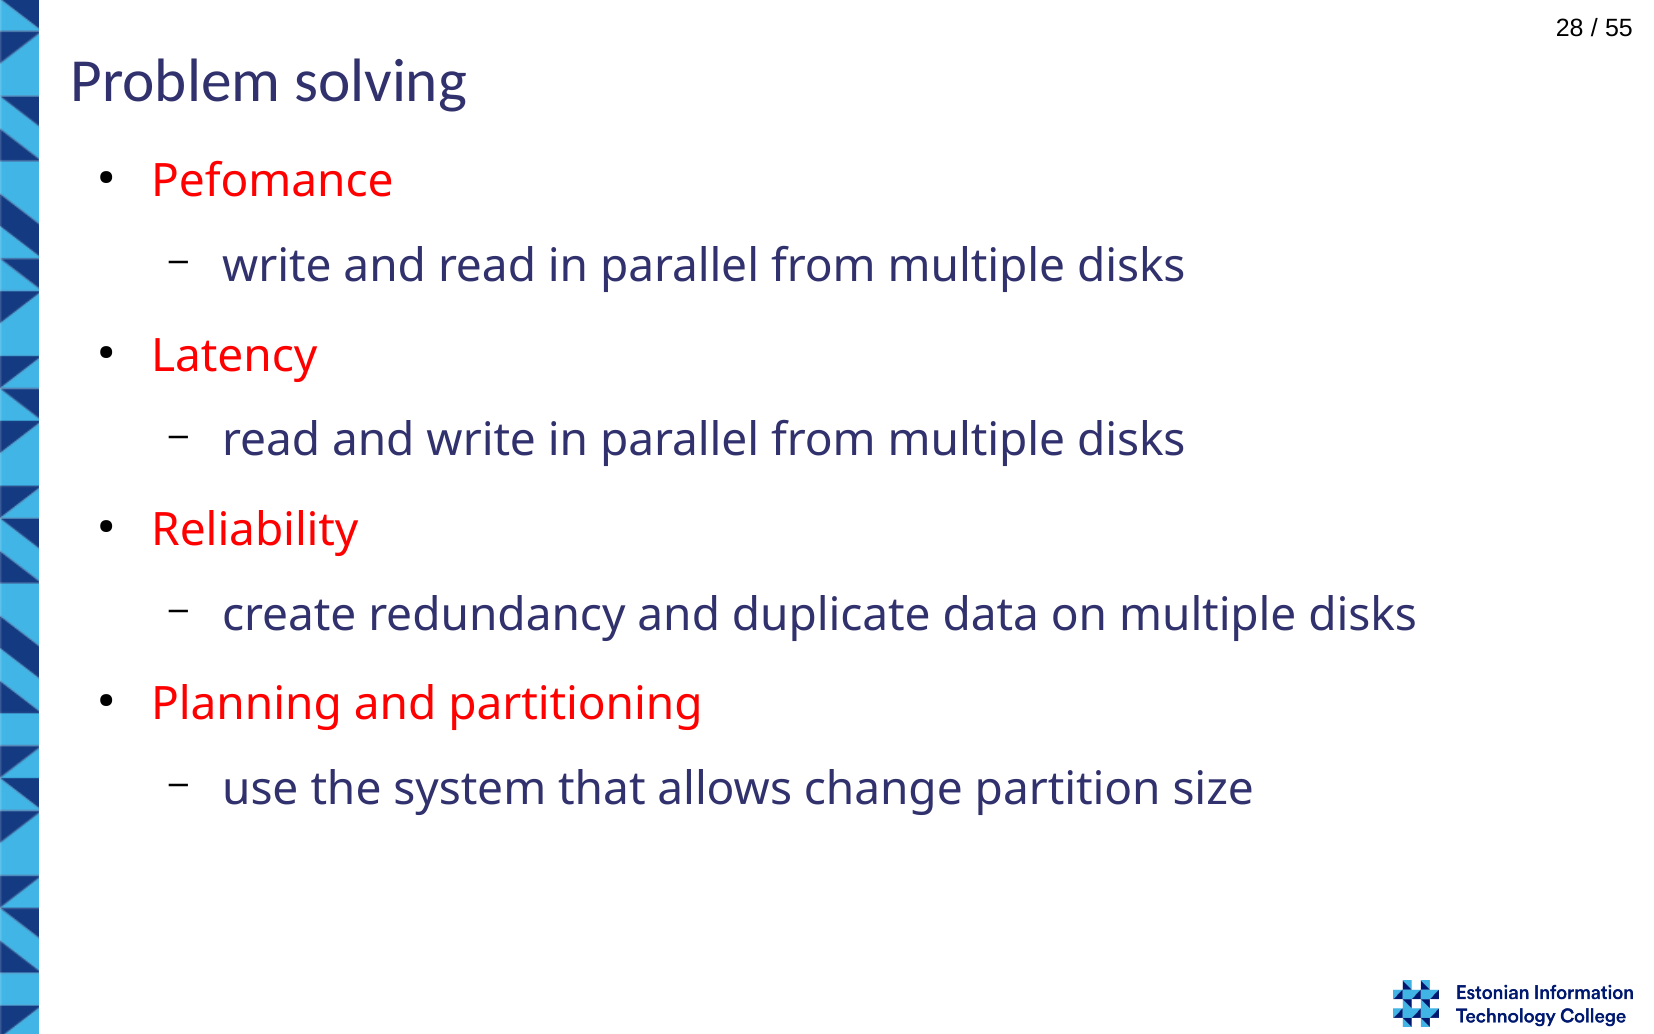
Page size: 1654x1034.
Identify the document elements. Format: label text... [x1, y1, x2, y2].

picture [1393, 980, 1633, 1027]
title Problem solving [70, 41, 1630, 130]
list Pefomance write and read in parallel from multiple disks Latency read and write in parallel from multiple disks Reliability create redundancy and duplicate data on multiple disks Planning and partitioning use the system that allows change partition size [80, 147, 1536, 891]
